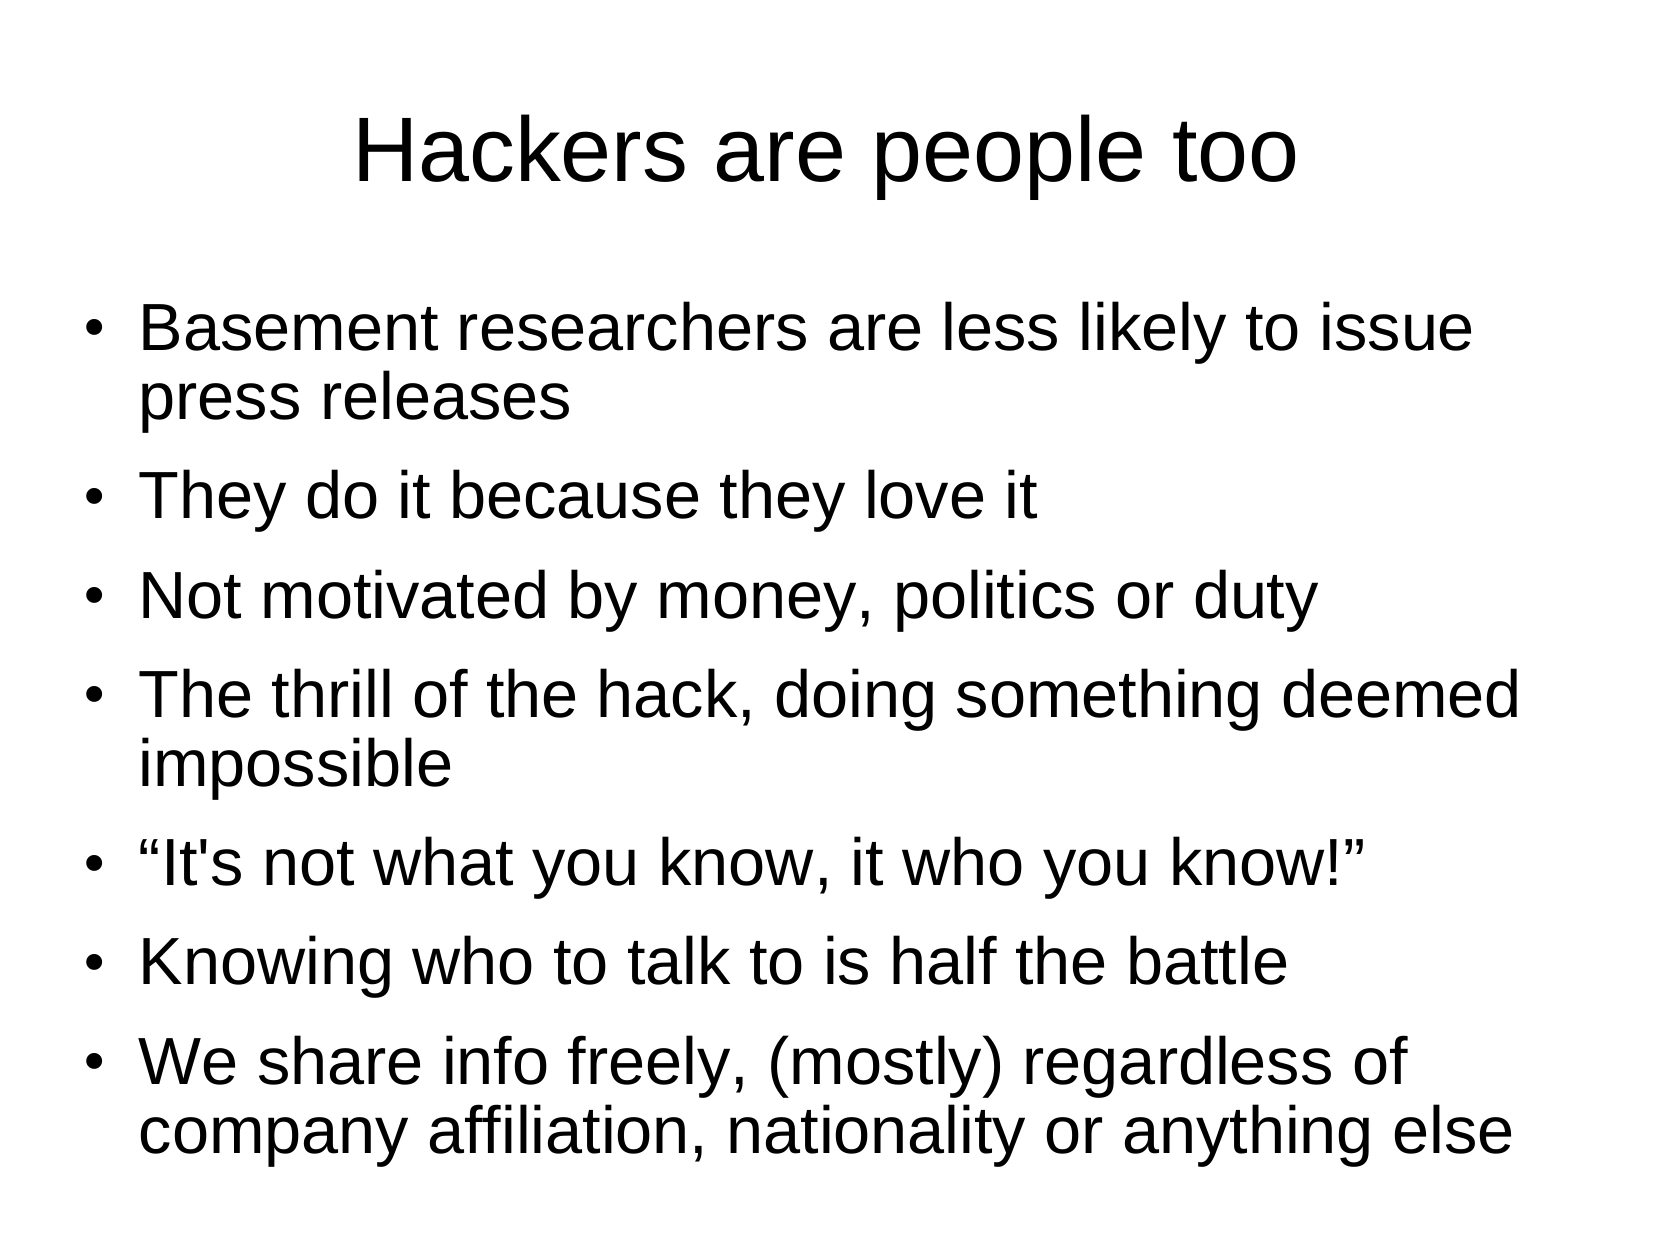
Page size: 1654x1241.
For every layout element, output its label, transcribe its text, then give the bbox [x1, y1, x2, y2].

list Basement researchers are less likely to issue press releases They do it because they love it Not motivated by money, politics or duty The thrill of the hack, doing something deemed impossible “It's not what you know, it who you know!” Knowing who to talk to is half the battle We share info freely, (mostly) regardless of company affiliation, nationality or anything else [82, 290, 1571, 1109]
title Hackers are people too [82, 49, 1571, 257]
